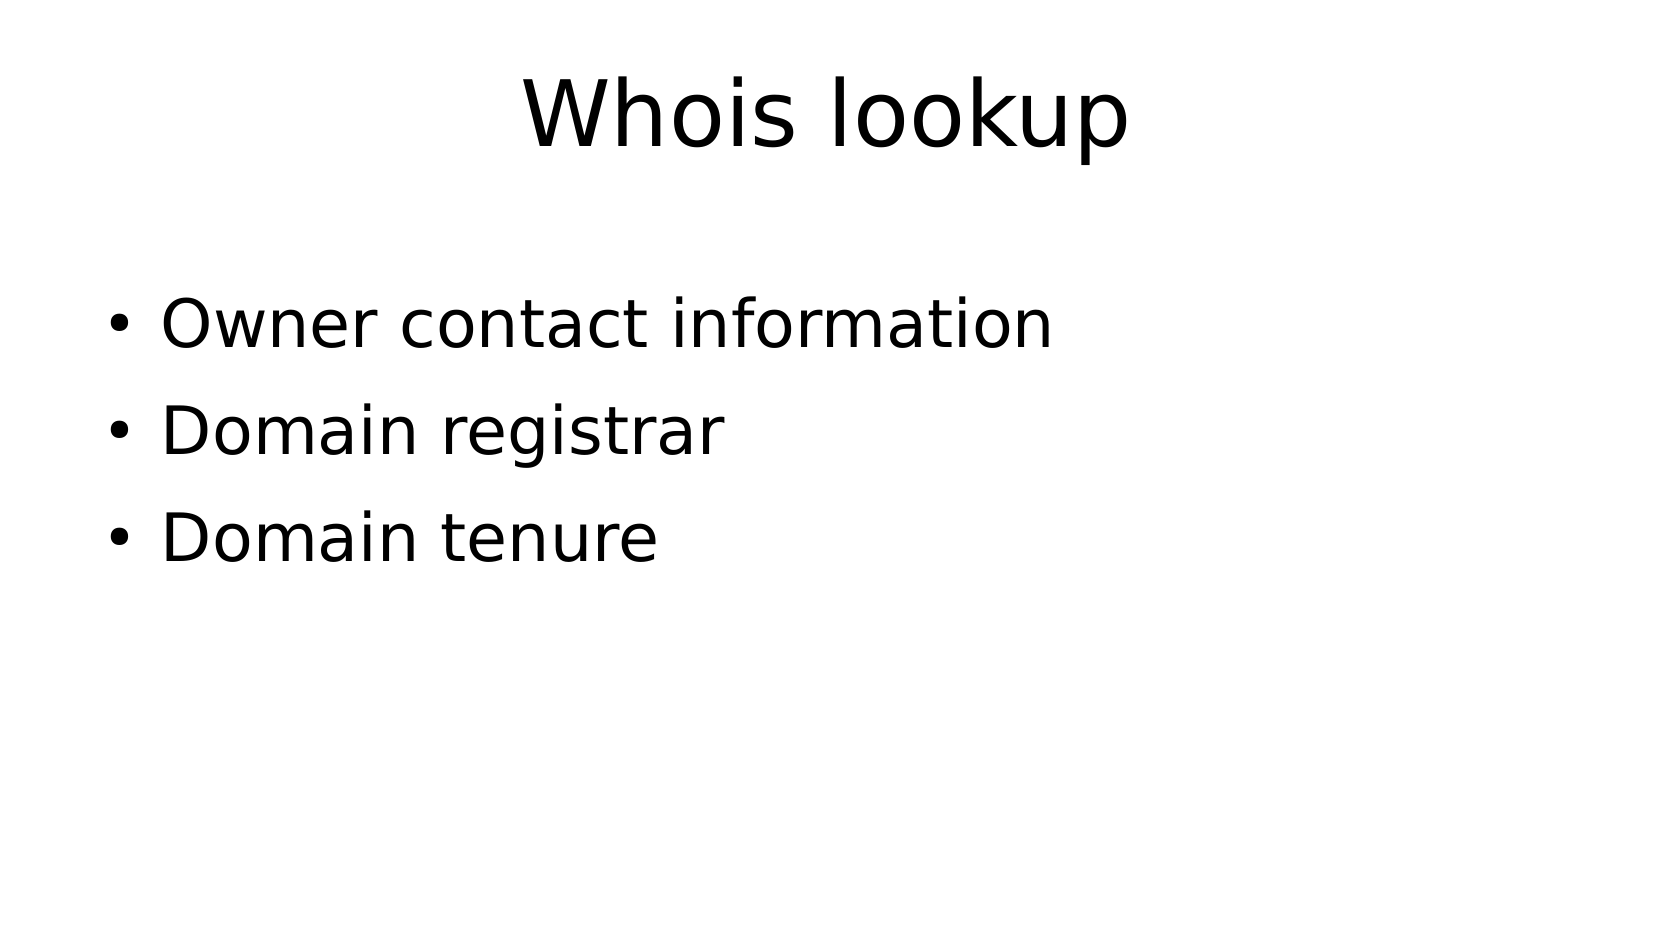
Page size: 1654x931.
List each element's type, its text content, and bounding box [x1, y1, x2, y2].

title Whois lookup [82, 37, 1571, 193]
list Owner contact information Domain registrar Domain tenure [90, 285, 1579, 638]
